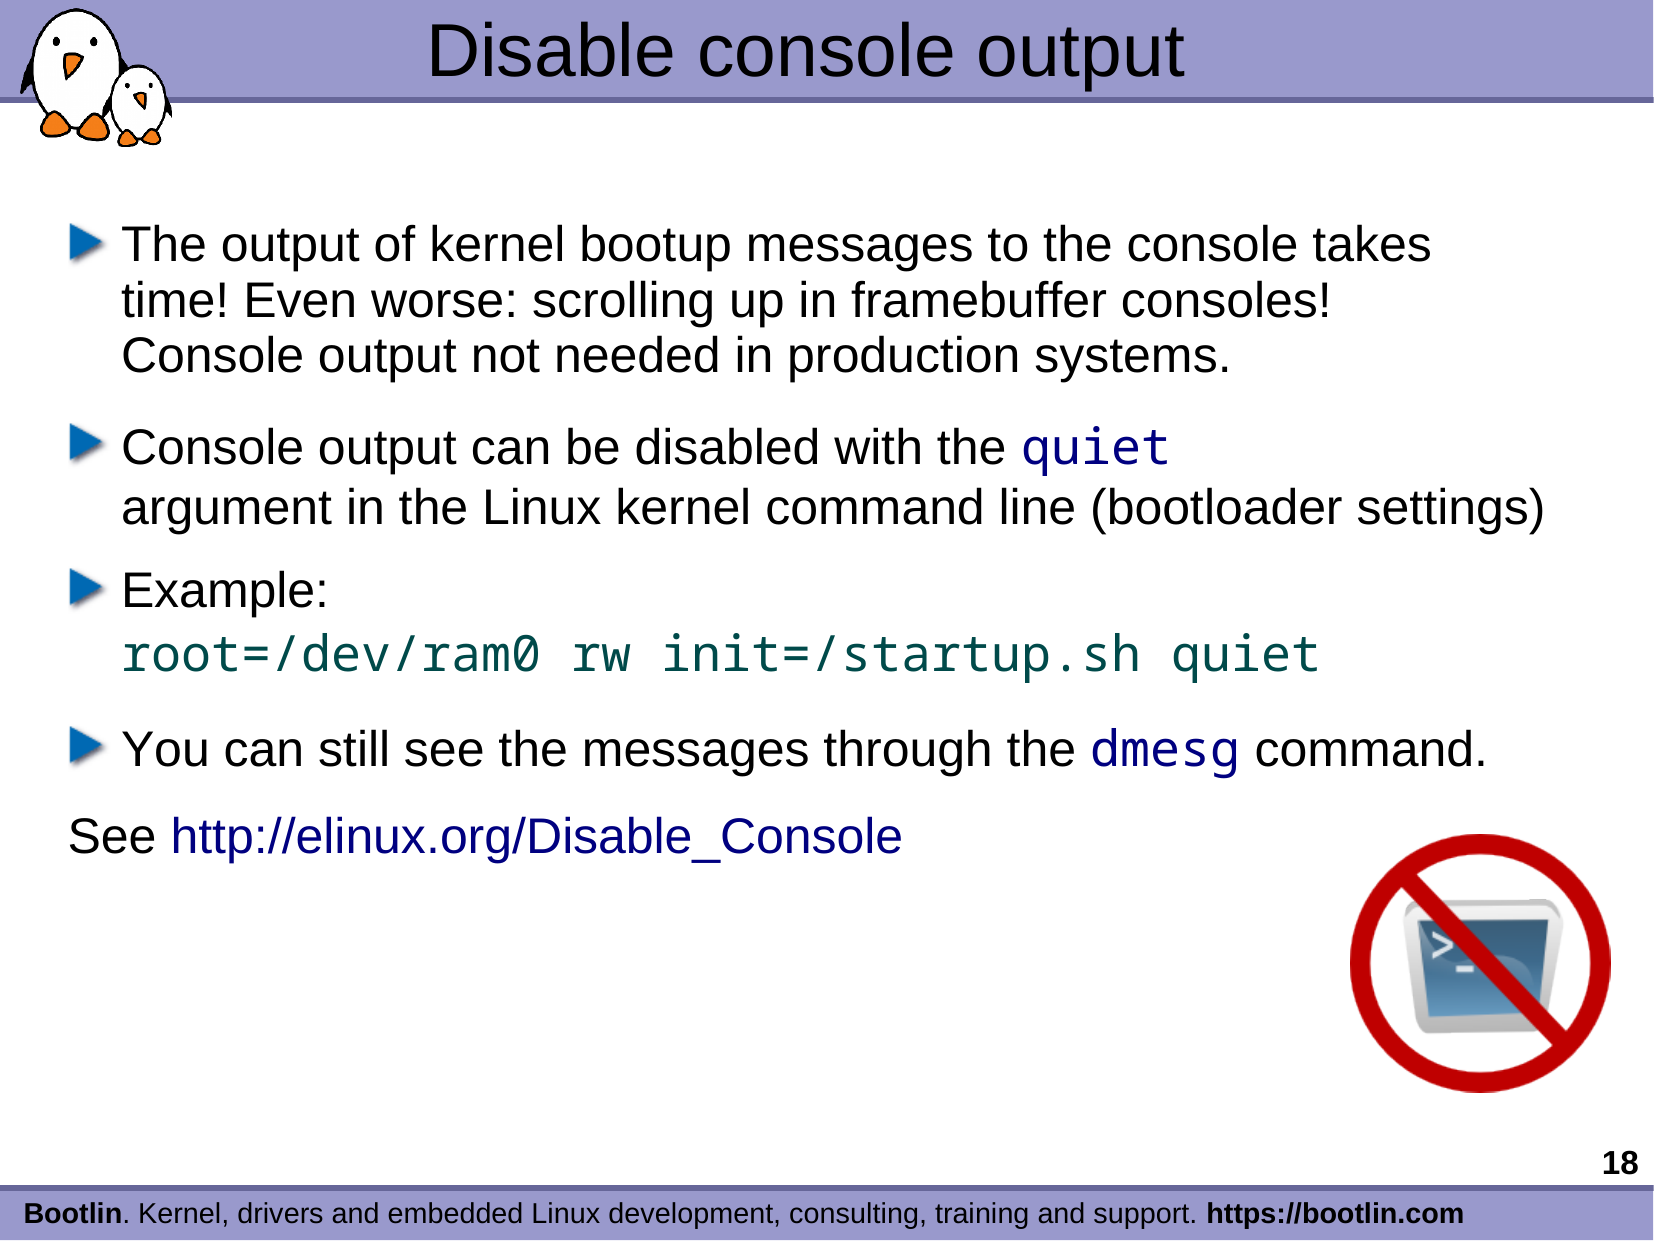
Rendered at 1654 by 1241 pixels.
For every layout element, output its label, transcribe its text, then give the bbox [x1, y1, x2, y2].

picture [1350, 834, 1611, 1093]
picture [20, 8, 172, 147]
title Disable console output [60, 0, 1551, 100]
list The output of kernel bootup messages to the console takes time! Even worse: scrolling up in framebuffer consoles! Console output not needed in production systems. Console output can be disabled with the quiet argument in the Linux kernel command line (bootloader settings) Example: root=/dev/ram0 rw init=/startup.sh quiet You can still see the messages through the dmesg command. See http://elinux.org/Disable_Console [50, 216, 1555, 1066]
